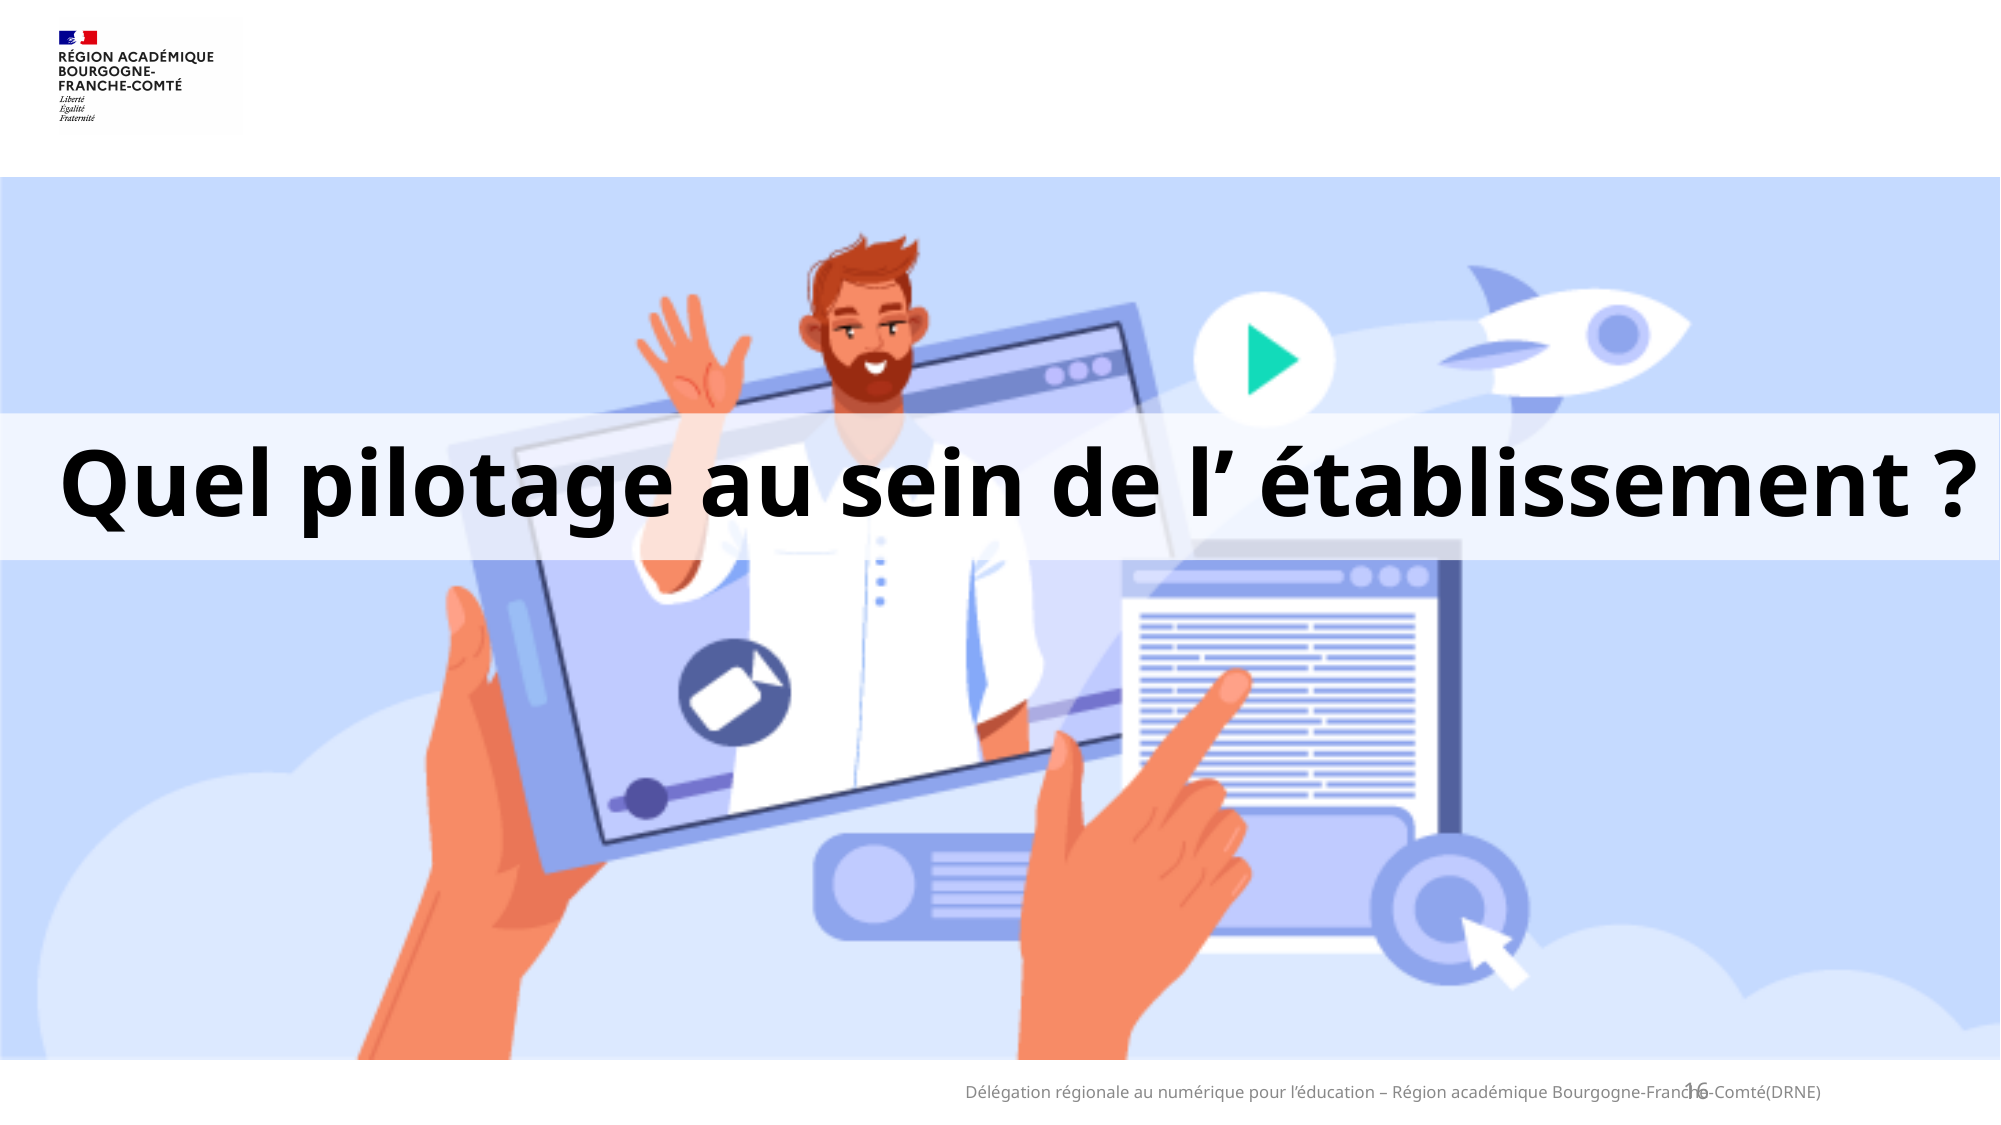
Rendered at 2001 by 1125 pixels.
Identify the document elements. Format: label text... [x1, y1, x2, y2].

picture [0, 561, 2000, 1060]
picture [0, 177, 2000, 413]
text_box Délégation régionale au numérique pour l’éducation – Région académique Bourgogne-Franche-Comté(DRNE) [818, 1062, 1955, 1122]
title Quel pilotage au sein de l’ établissement ? [0, 413, 2000, 561]
